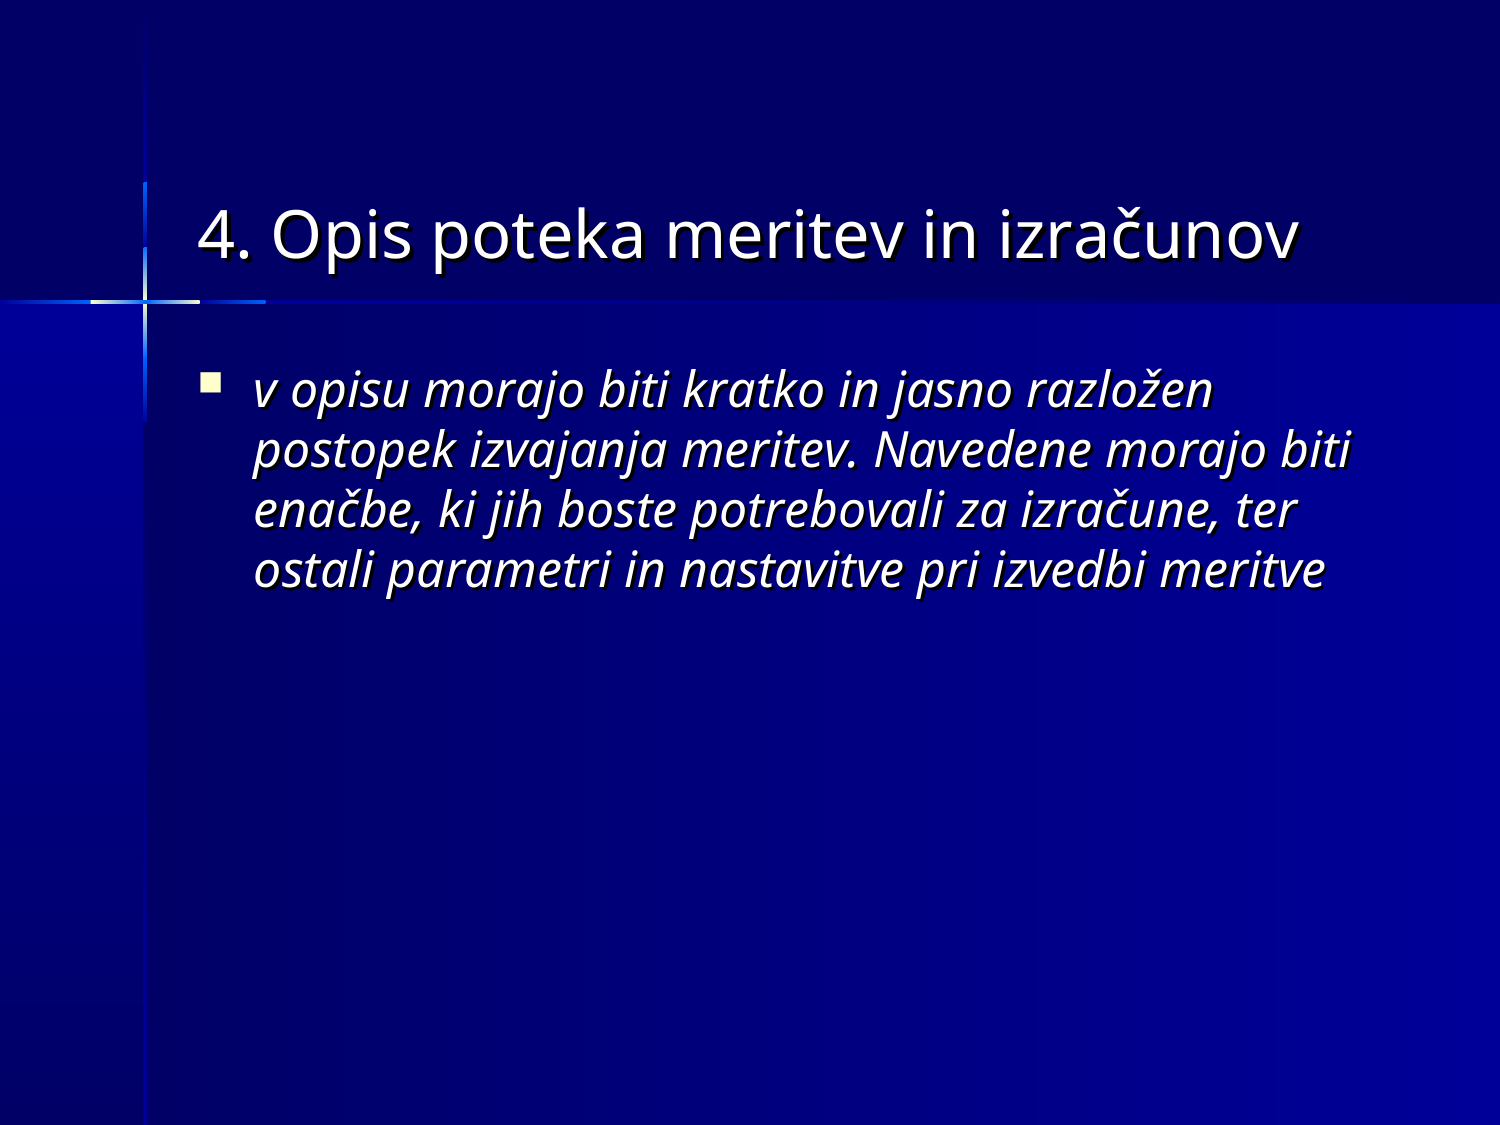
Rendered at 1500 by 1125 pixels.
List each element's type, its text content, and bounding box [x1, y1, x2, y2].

list 4. Opis poteka meritev in izračunov v opisu morajo biti kratko in jasno razložen postopek izvajanja meritev. Navedene morajo biti enačbe, ki jih boste potrebovali za izračune, ter ostali parametri in nastavitve pri izvedbi meritve [183, 184, 1421, 860]
